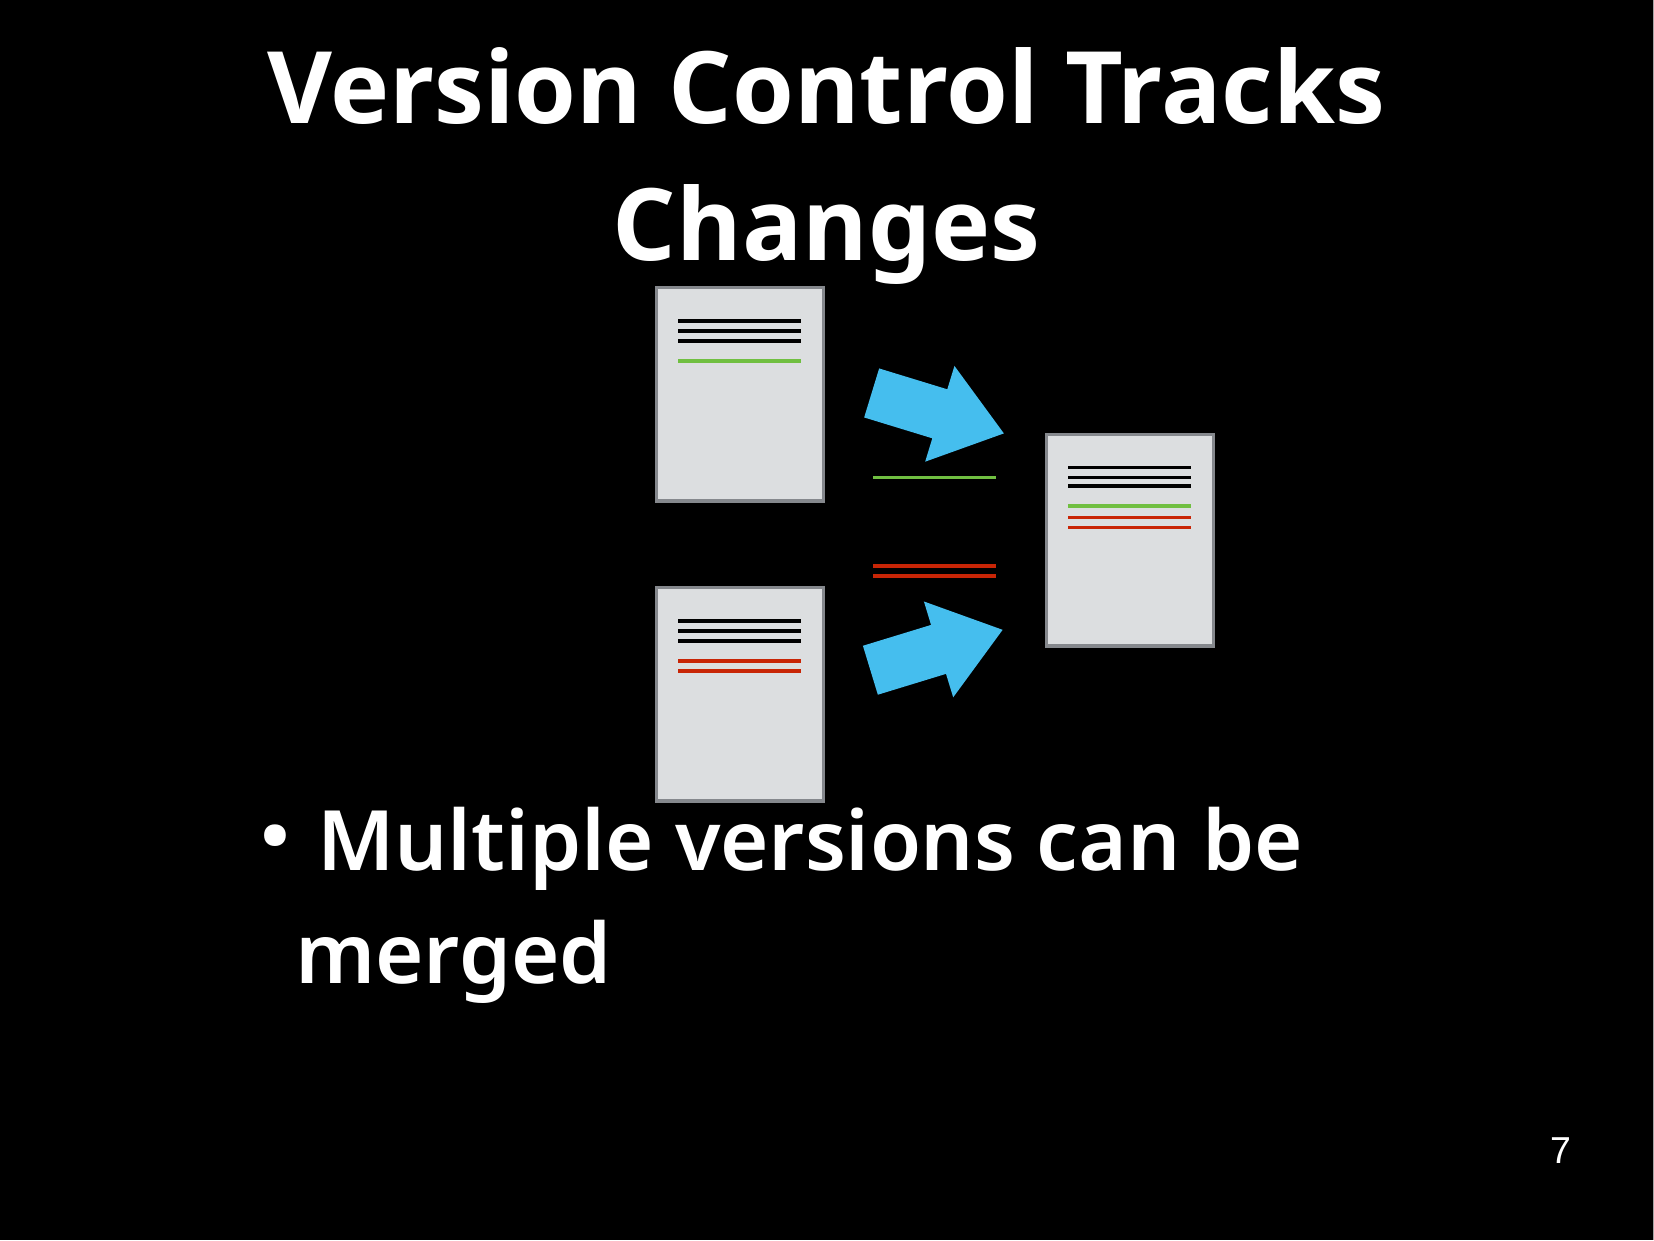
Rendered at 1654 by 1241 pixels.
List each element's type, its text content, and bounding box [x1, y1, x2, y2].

title Version Control Tracks Changes [82, 49, 1571, 257]
text_box Multiple versions can be merged [82, 696, 1571, 1093]
text_box 7 [1535, 1122, 1586, 1179]
picture [602, 218, 1268, 857]
